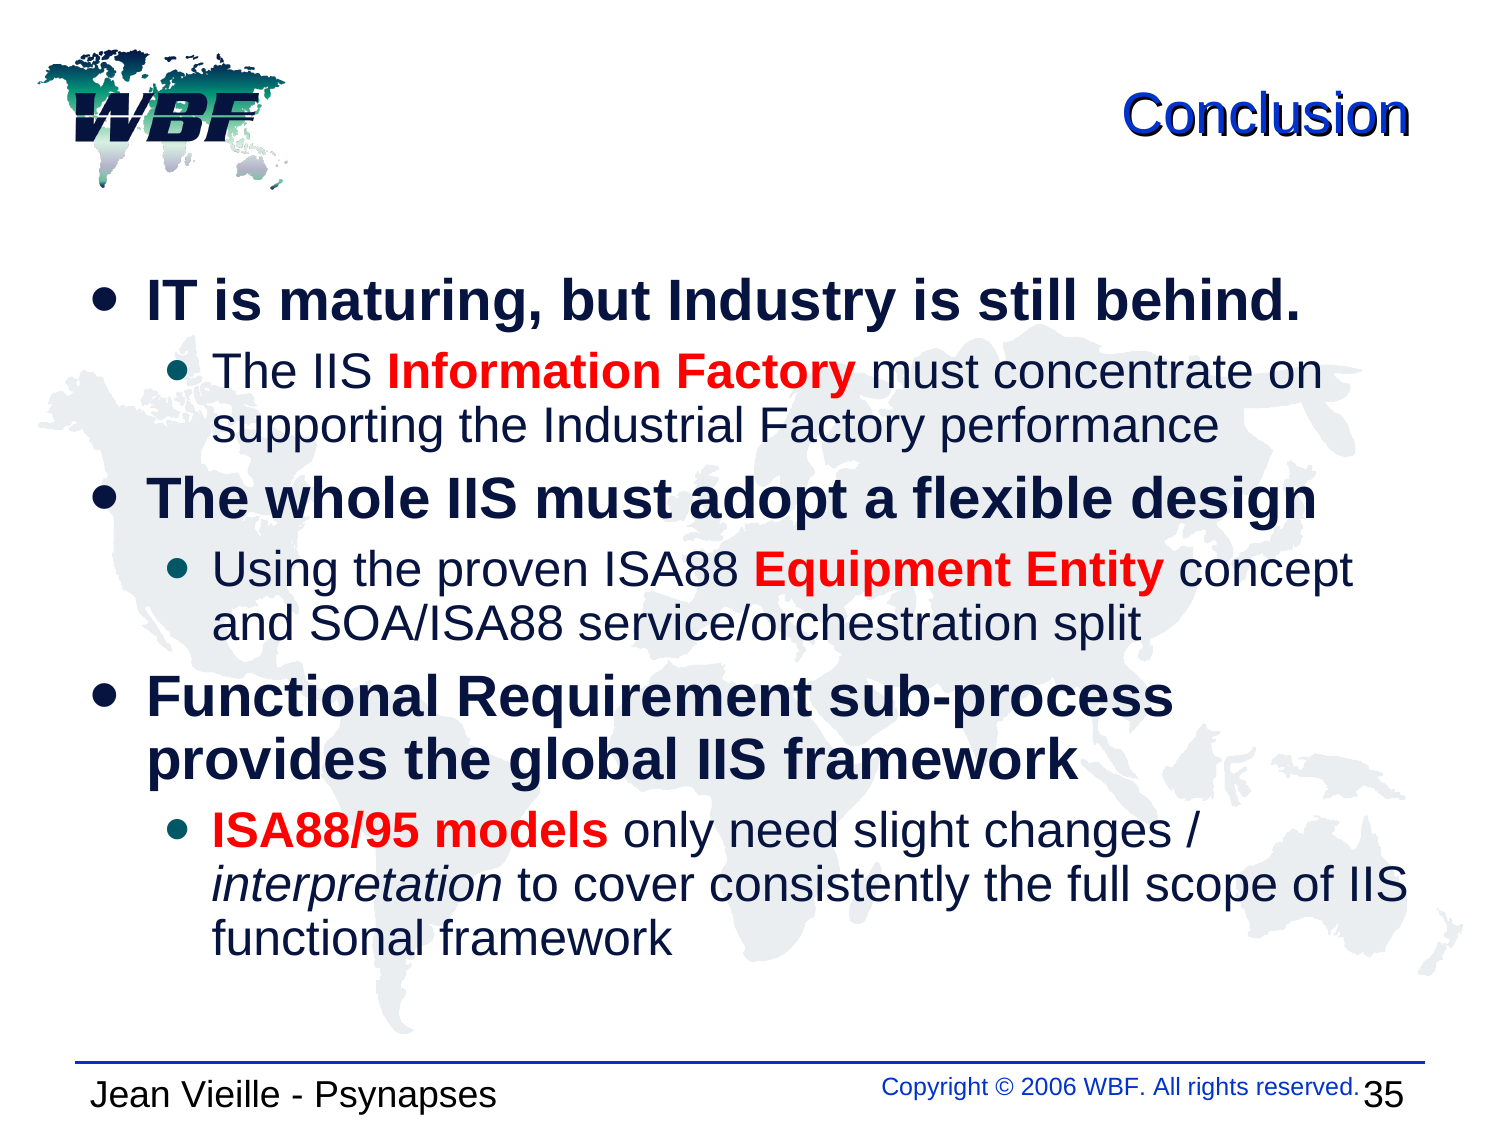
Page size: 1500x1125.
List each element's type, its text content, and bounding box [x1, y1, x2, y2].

picture [37, 324, 1463, 1034]
picture [37, 49, 288, 190]
title Conclusion [387, 45, 1426, 176]
list IT is maturing, but Industry is still behind. The IIS Information Factory must concentrate on supporting the Industrial Factory performance The whole IIS must adopt a flexible design Using the proven ISA88 Equipment Entity concept and SOA/ISA88 service/orchestration split Functional Requirement sub-process provides the global IIS framework ISA88/95 models only need slight changes / interpretation to cover consistently the full scope of IIS functional framework [75, 262, 1426, 1006]
